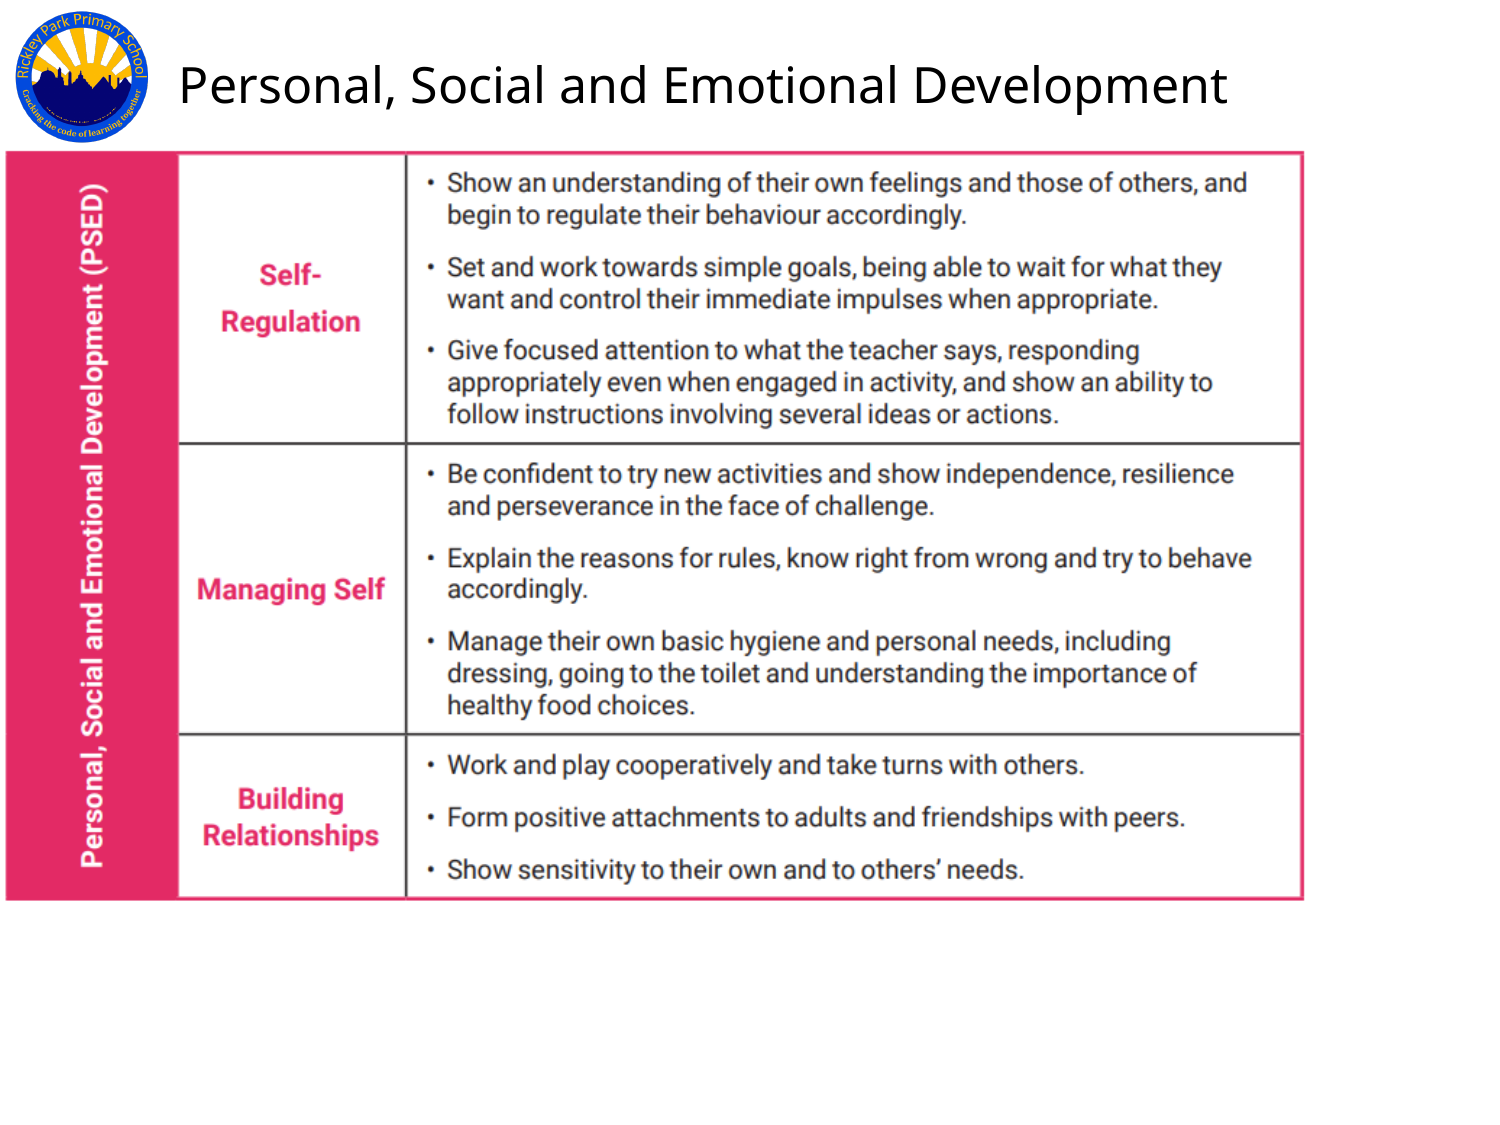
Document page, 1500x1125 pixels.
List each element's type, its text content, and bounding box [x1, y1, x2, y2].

text_box Personal, Social and Emotional Development [163, 46, 1400, 123]
picture [0, 11, 1313, 911]
